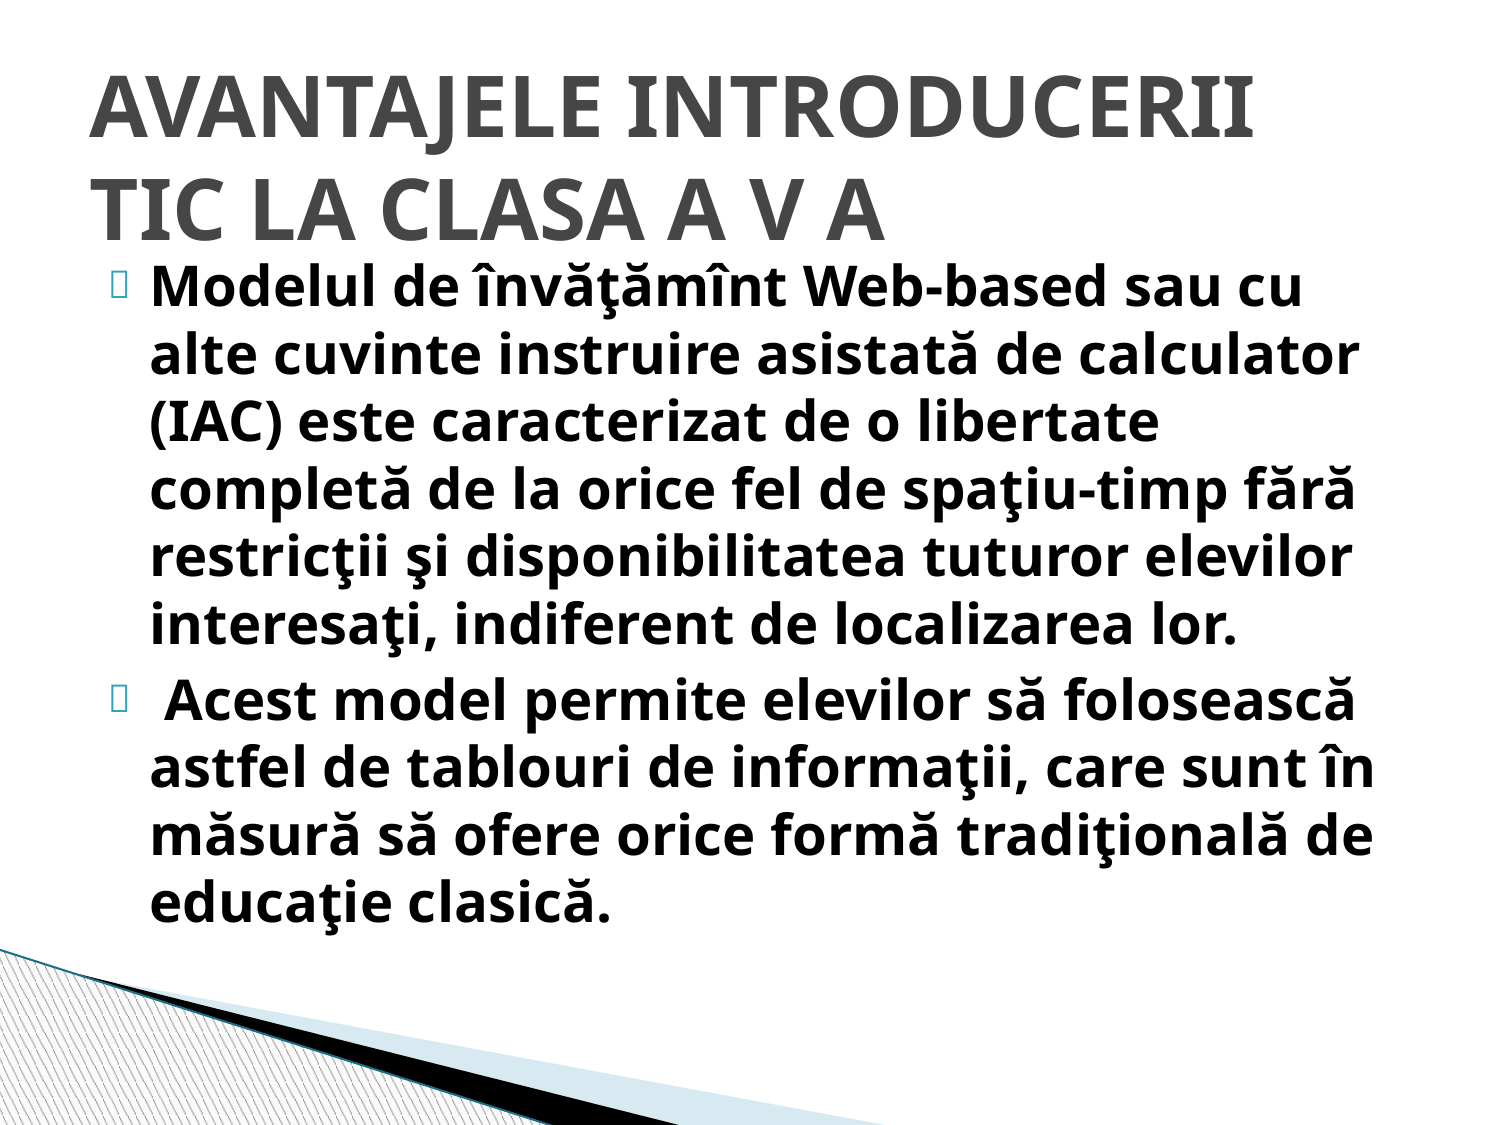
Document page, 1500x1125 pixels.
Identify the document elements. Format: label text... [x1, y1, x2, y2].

picture [0, 952, 543, 1125]
title AVANTAJELE INTRODUCERII TIC LA CLASA A V A [75, 45, 1425, 233]
list Modelul de învăţămînt Web-based sau cu alte cuvinte instruire asistată de calculator (IAC) este caracterizat de o libertate completă de la orice fel de spaţiu-timp fără restricţii şi disponibilitatea tuturor elevilor interesaţi, indiferent de localizarea lor. Acest model permite elevilor să folosească astfel de tablouri de informaţii, care sunt în măsură să ofere orice formă tradiţională de educaţie clasică. [75, 243, 1425, 986]
